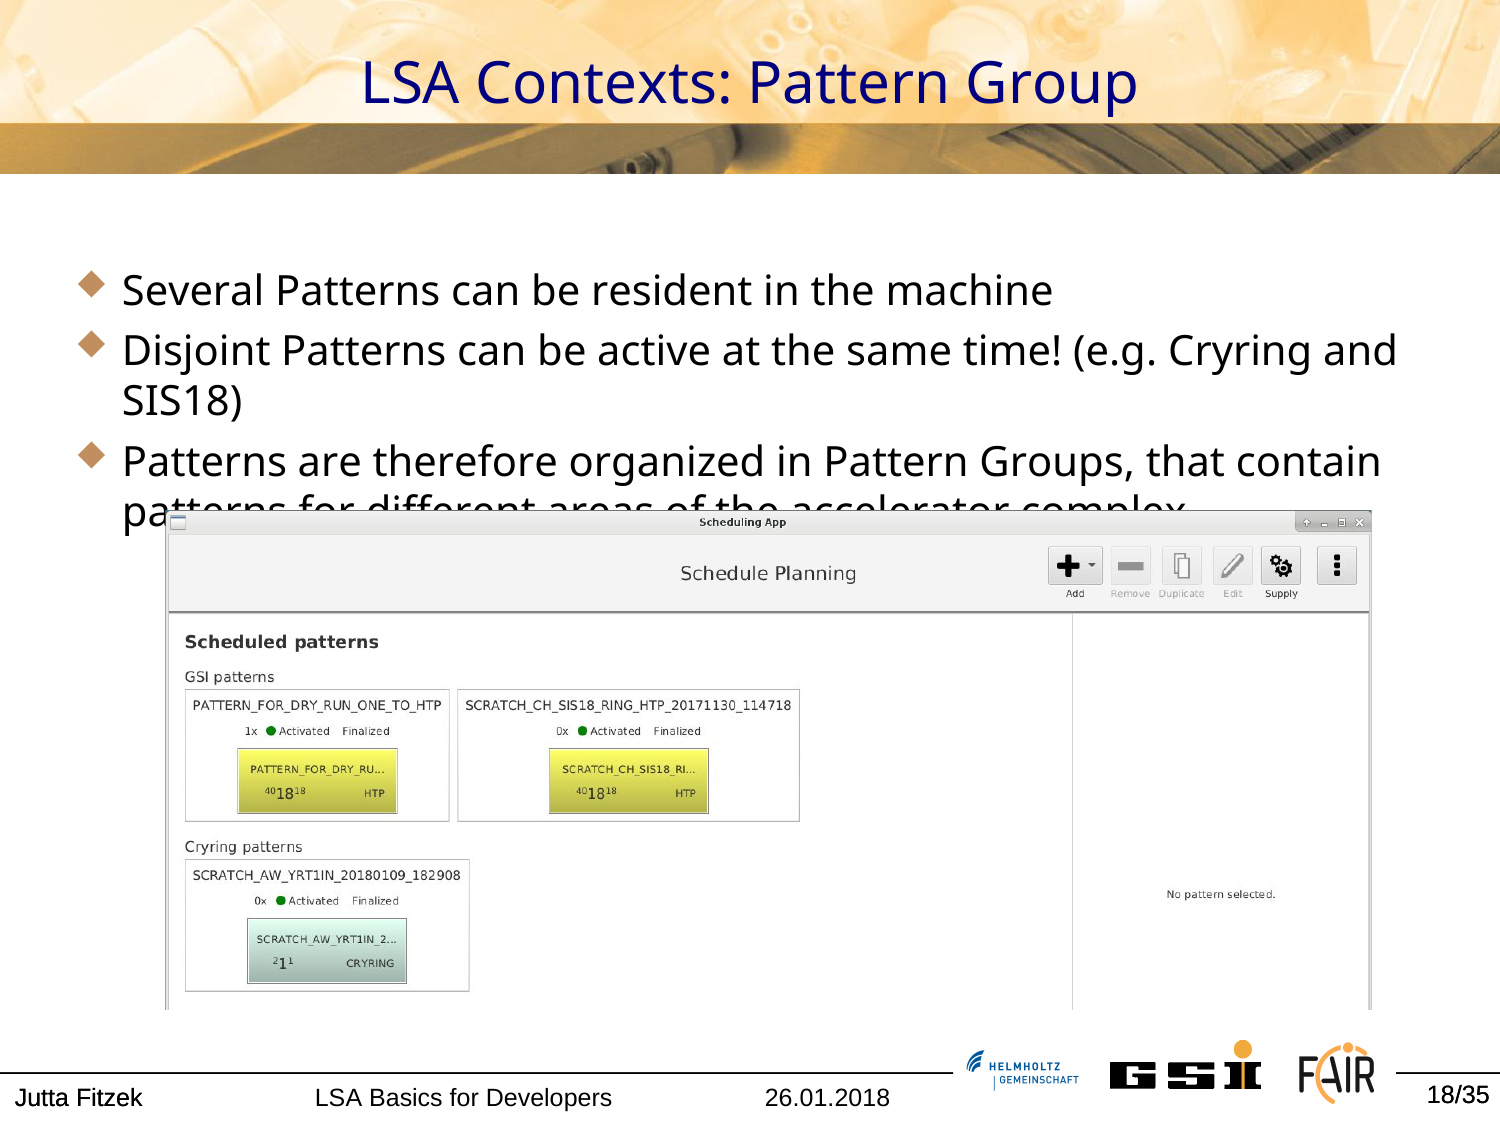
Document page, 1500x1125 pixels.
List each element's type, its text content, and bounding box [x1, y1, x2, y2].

title LSA Contexts: Pattern Group [75, 0, 1425, 174]
picture [960, 1046, 1084, 1095]
picture [165, 510, 1372, 1010]
picture [1287, 1034, 1396, 1106]
list Several Patterns can be resident in the machine Disjoint Patterns can be active at the same time! (e.g. Cryring and SIS18) Patterns are therefore organized in Pattern Groups, that contain patterns for different areas of the accelerator complex [75, 263, 1500, 1006]
picture [1110, 1040, 1261, 1089]
picture [0, 0, 1500, 175]
